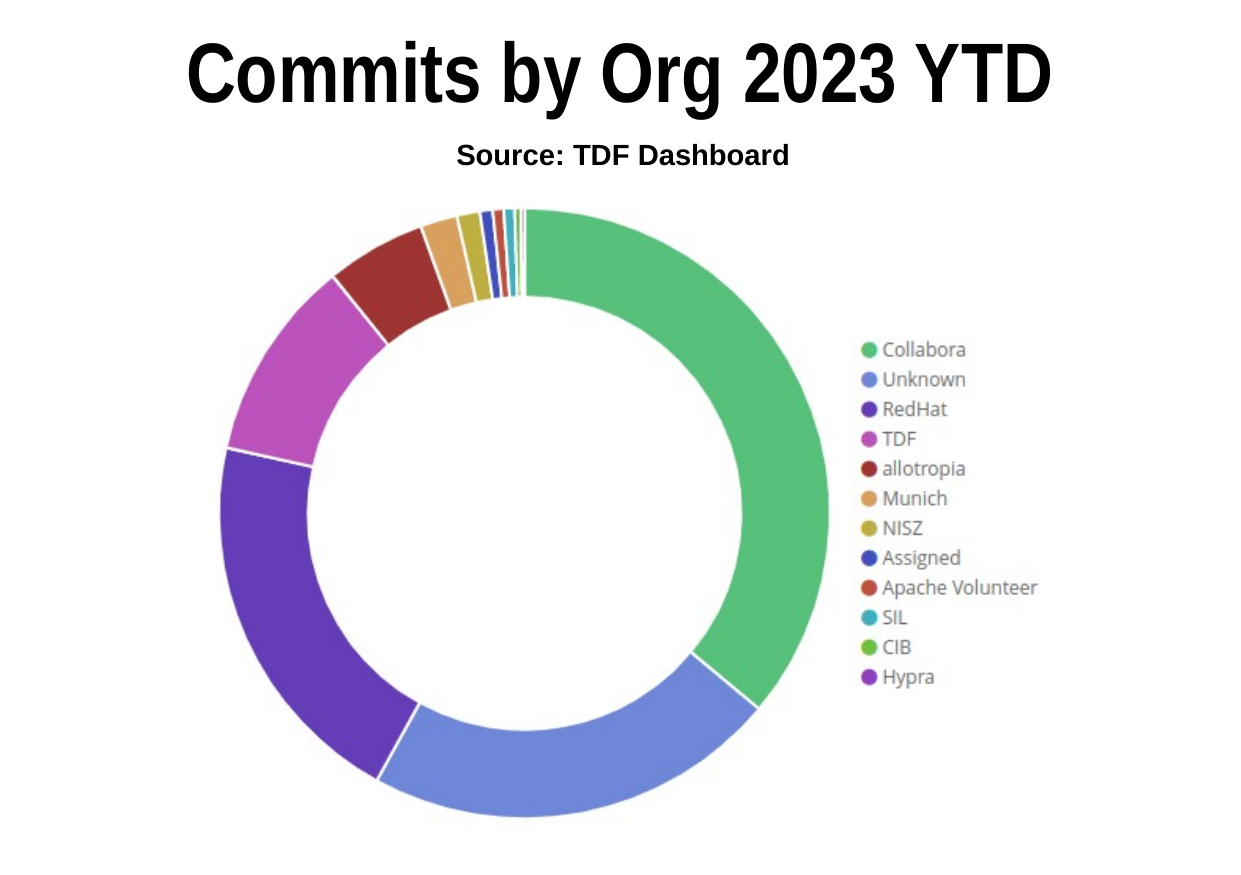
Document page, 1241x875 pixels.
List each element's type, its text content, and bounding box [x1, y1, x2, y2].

title Commits by Org 2023 YTD [11, 11, 1229, 132]
picture [195, 187, 1053, 843]
text_box Source: TDF Dashboard [441, 131, 806, 185]
